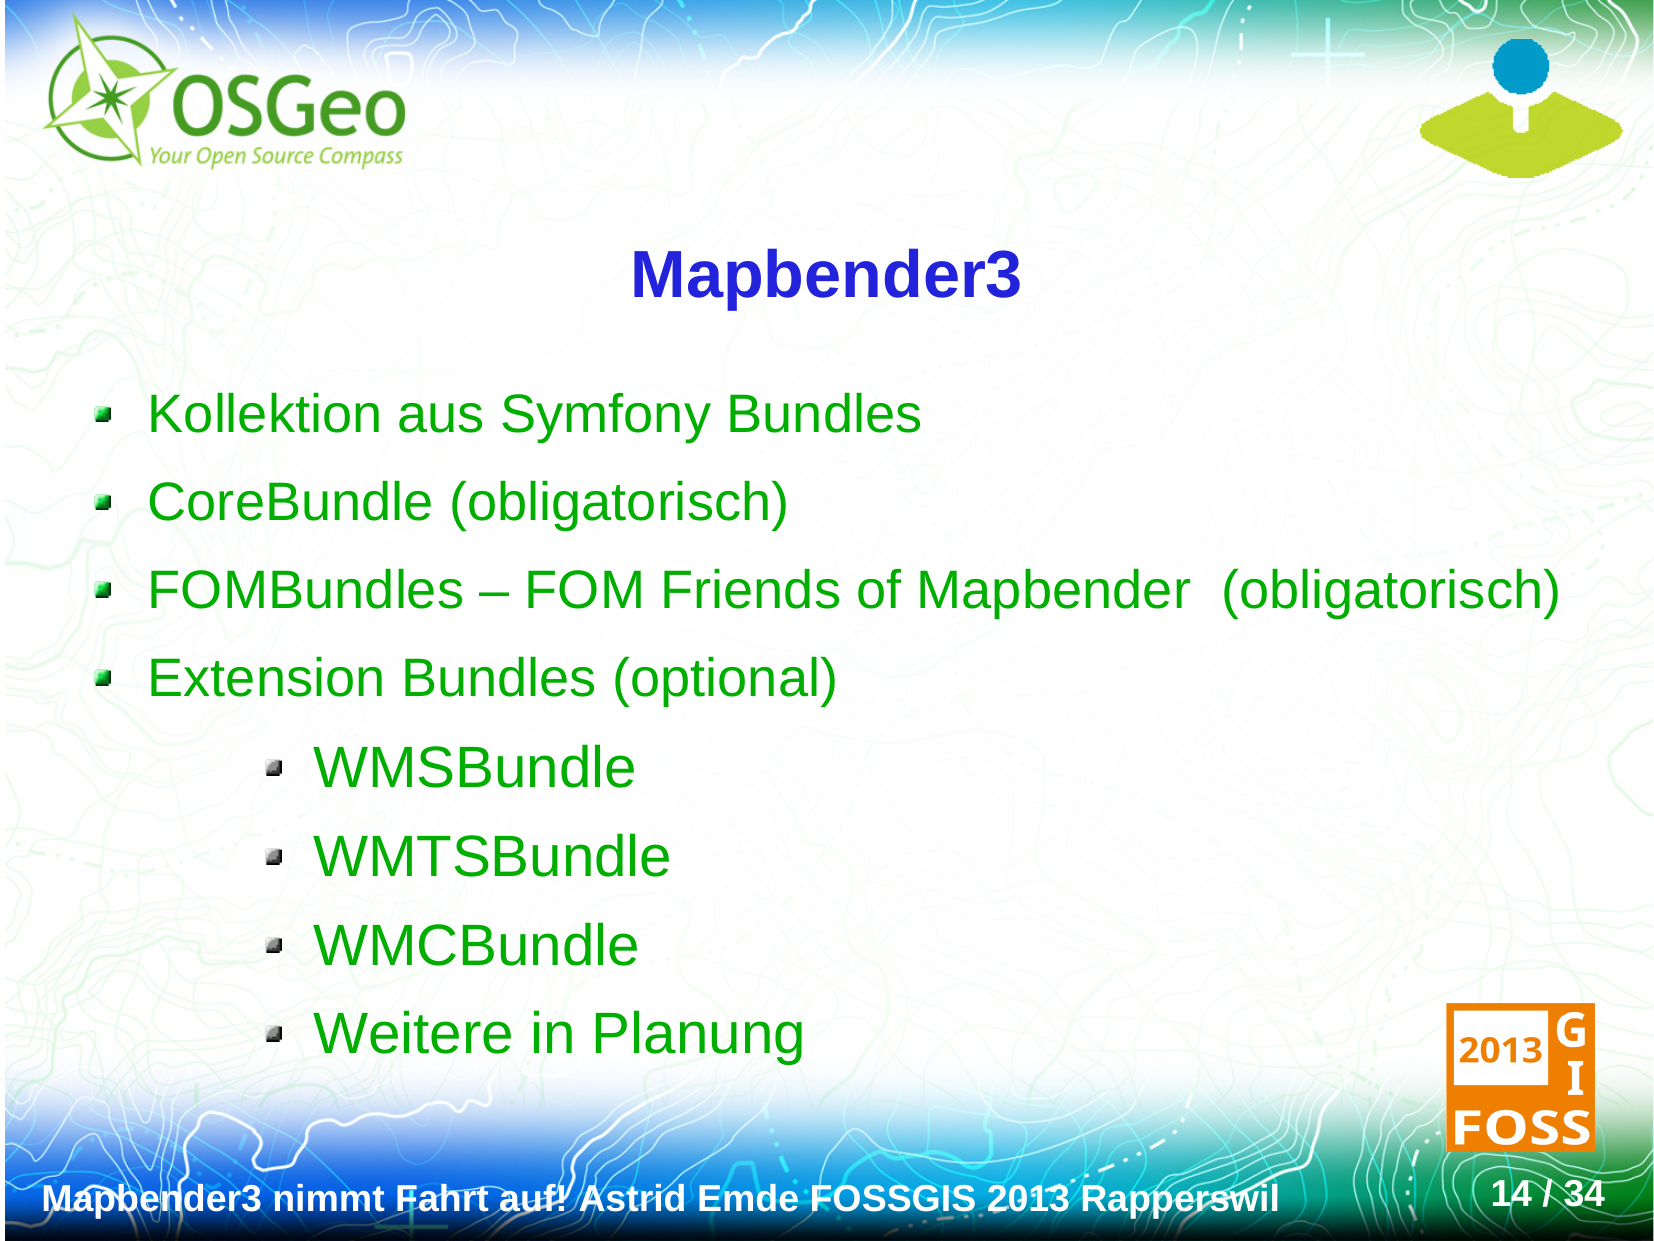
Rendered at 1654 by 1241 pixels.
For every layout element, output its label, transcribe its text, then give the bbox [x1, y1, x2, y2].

picture [5, 0, 1654, 1241]
list Kollektion aus Symfony Bundles CoreBundle (obligatorisch) FOMBundles – FOM Friends of Mapbender (obligatorisch) Extension Bundles (optional) WMSBundle WMTSBundle WMCBundle Weitere in Planung [76, 383, 1565, 1203]
title Mapbender3 [82, 200, 1571, 349]
